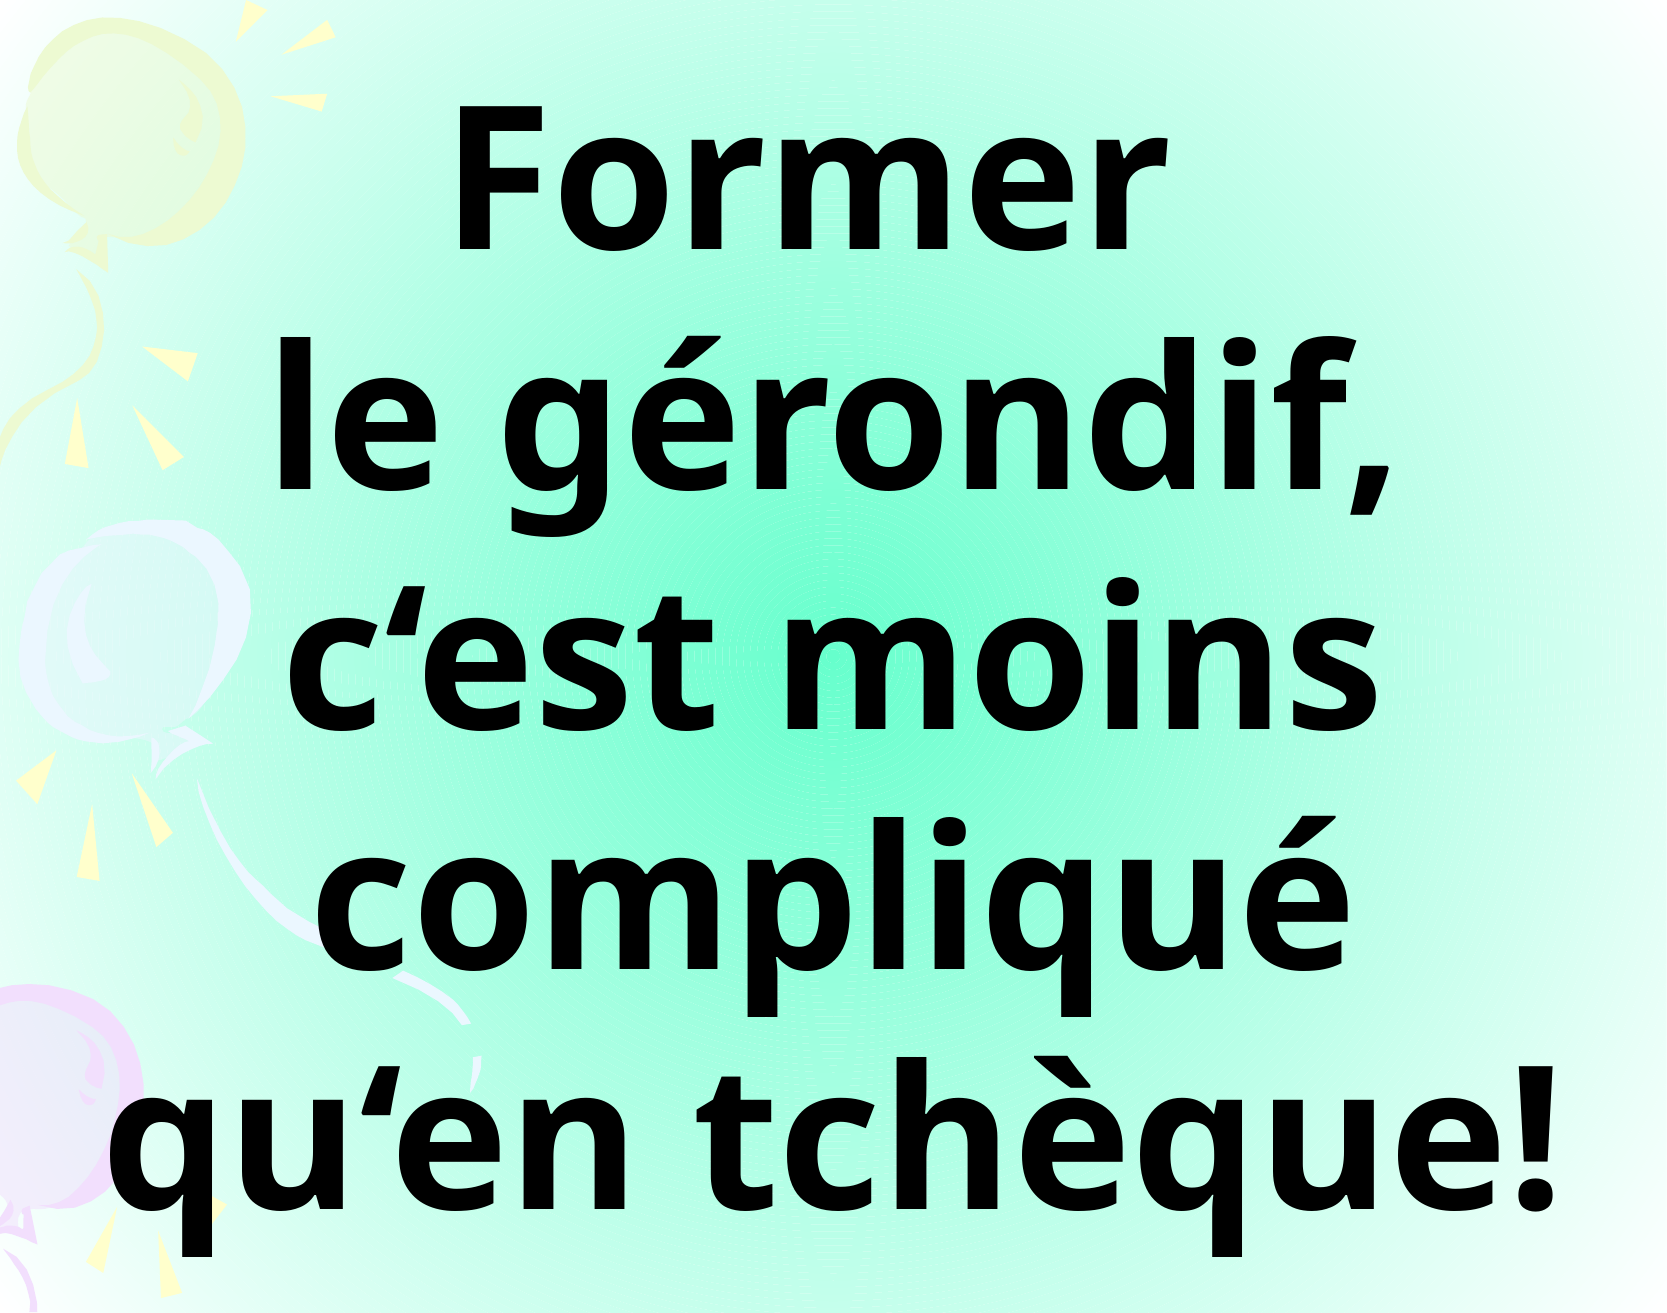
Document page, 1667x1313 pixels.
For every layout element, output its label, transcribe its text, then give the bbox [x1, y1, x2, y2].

text_box Former le gérondif, c‘est moins compliqué qu‘en tchèque! [0, 41, 1667, 1258]
